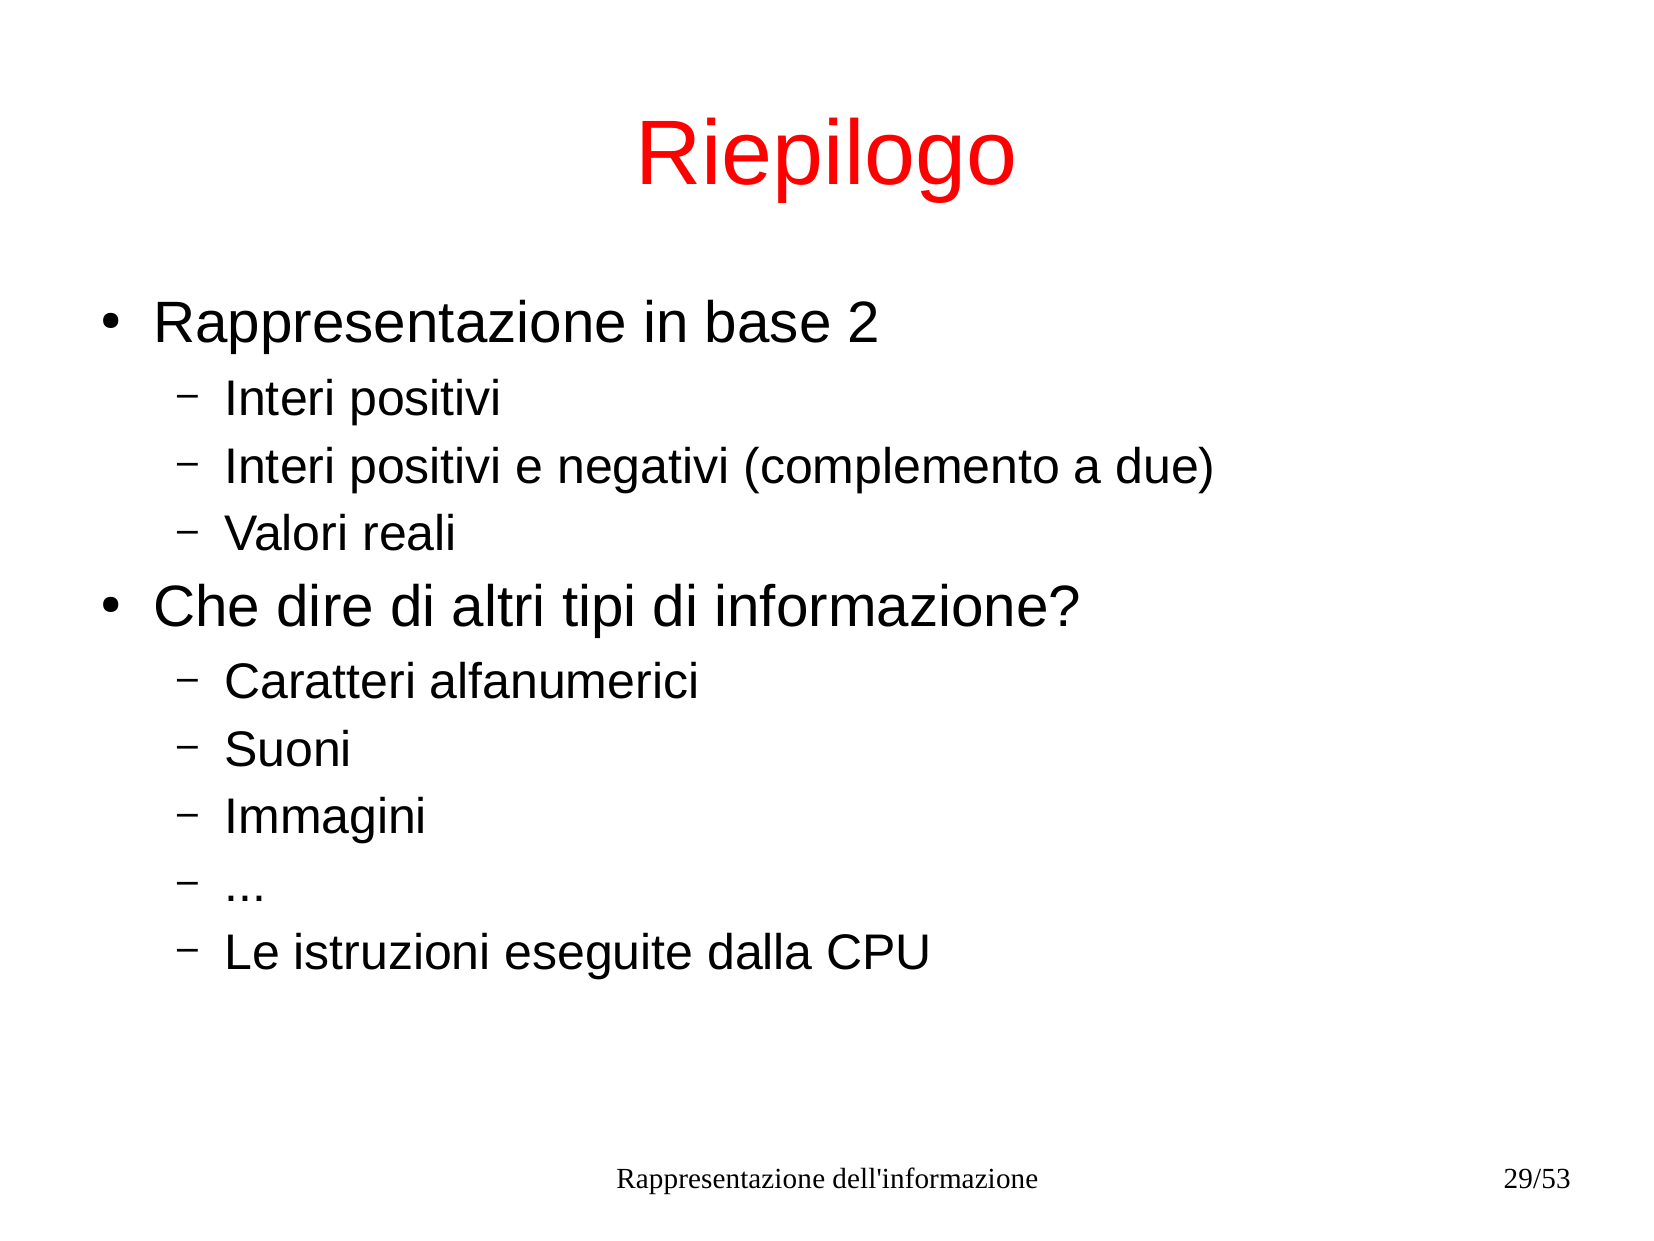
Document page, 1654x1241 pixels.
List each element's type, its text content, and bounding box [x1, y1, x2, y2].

title Riepilogo [82, 49, 1571, 257]
list Rappresentazione in base 2 Interi positivi Interi positivi e negativi (complemento a due) Valori reali Che dire di altri tipi di informazione? Caratteri alfanumerici Suoni Immagini ... Le istruzioni eseguite dalla CPU [82, 290, 1571, 1109]
